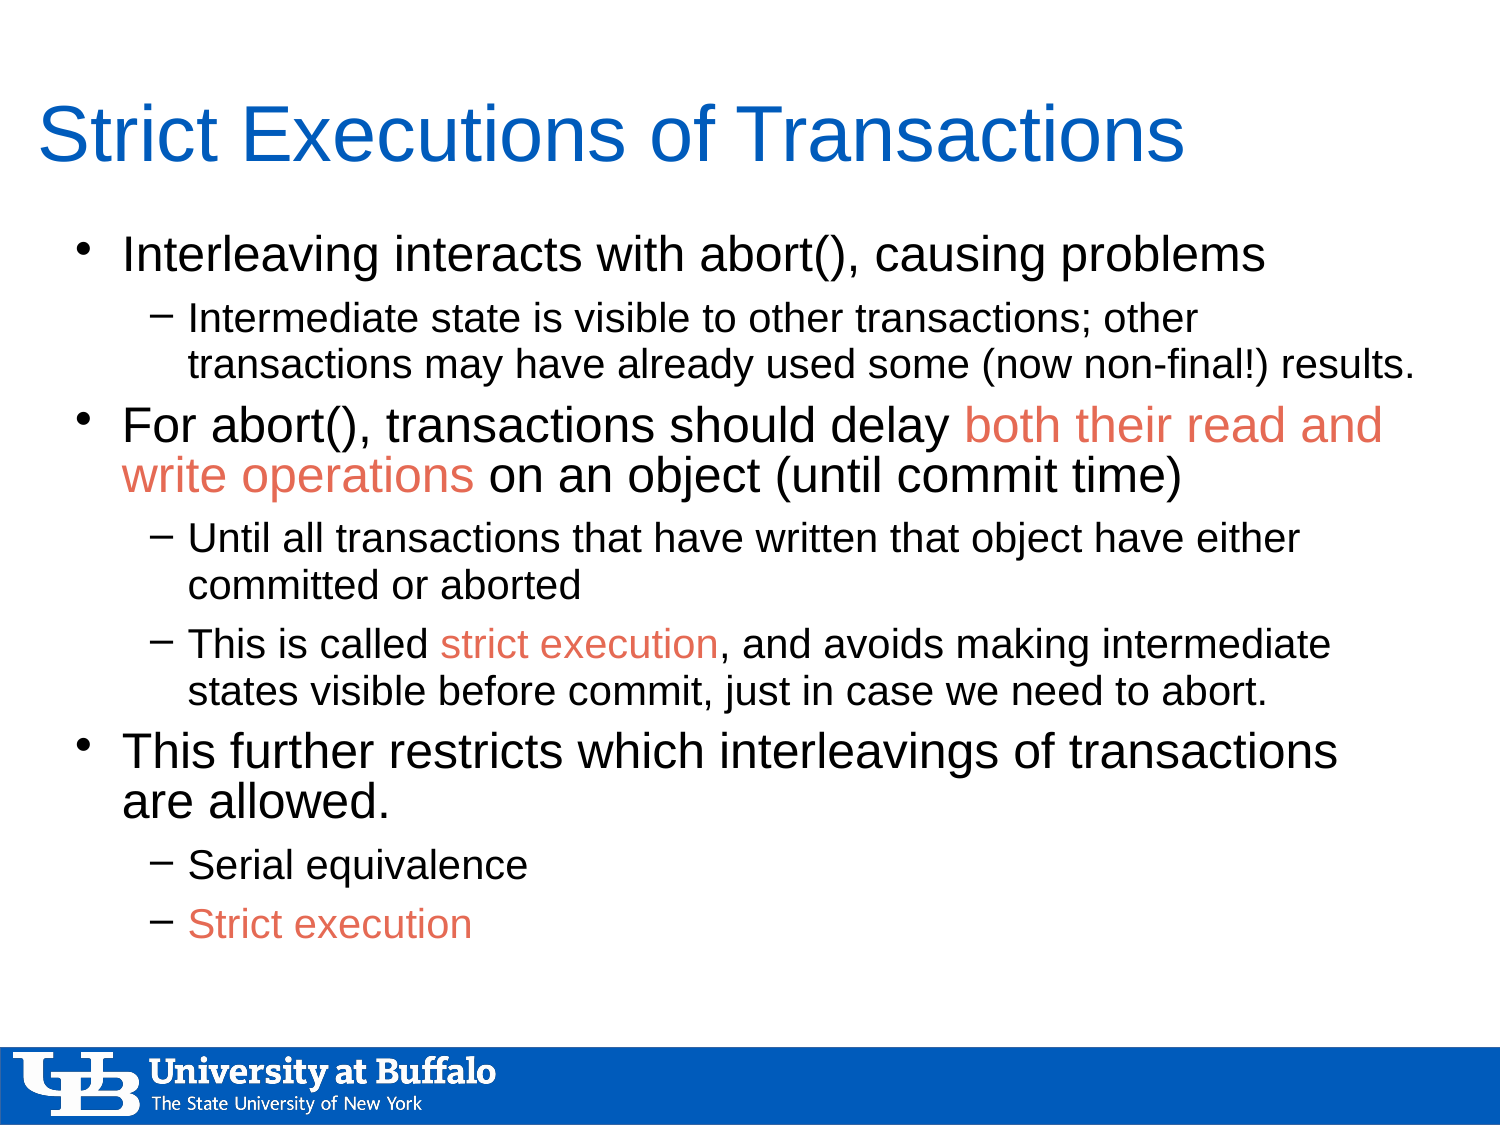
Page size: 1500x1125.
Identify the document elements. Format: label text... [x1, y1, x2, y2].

picture [13, 1052, 496, 1116]
subtitle Interleaving interacts with abort(), causing problems Intermediate state is visible to other transactions; other transactions may have already used some (now non-final!) results. For abort(), transactions should delay both their read and write operations on an object (until commit time) Until all transactions that have written that object have either committed or aborted This is called strict execution, and avoids making intermediate states visible before commit, just in case we need to abort. This further restricts which interleavings of transactions are allowed. Serial equivalence Strict execution [75, 231, 1425, 947]
title Strict Executions of Transactions [37, 40, 1388, 228]
